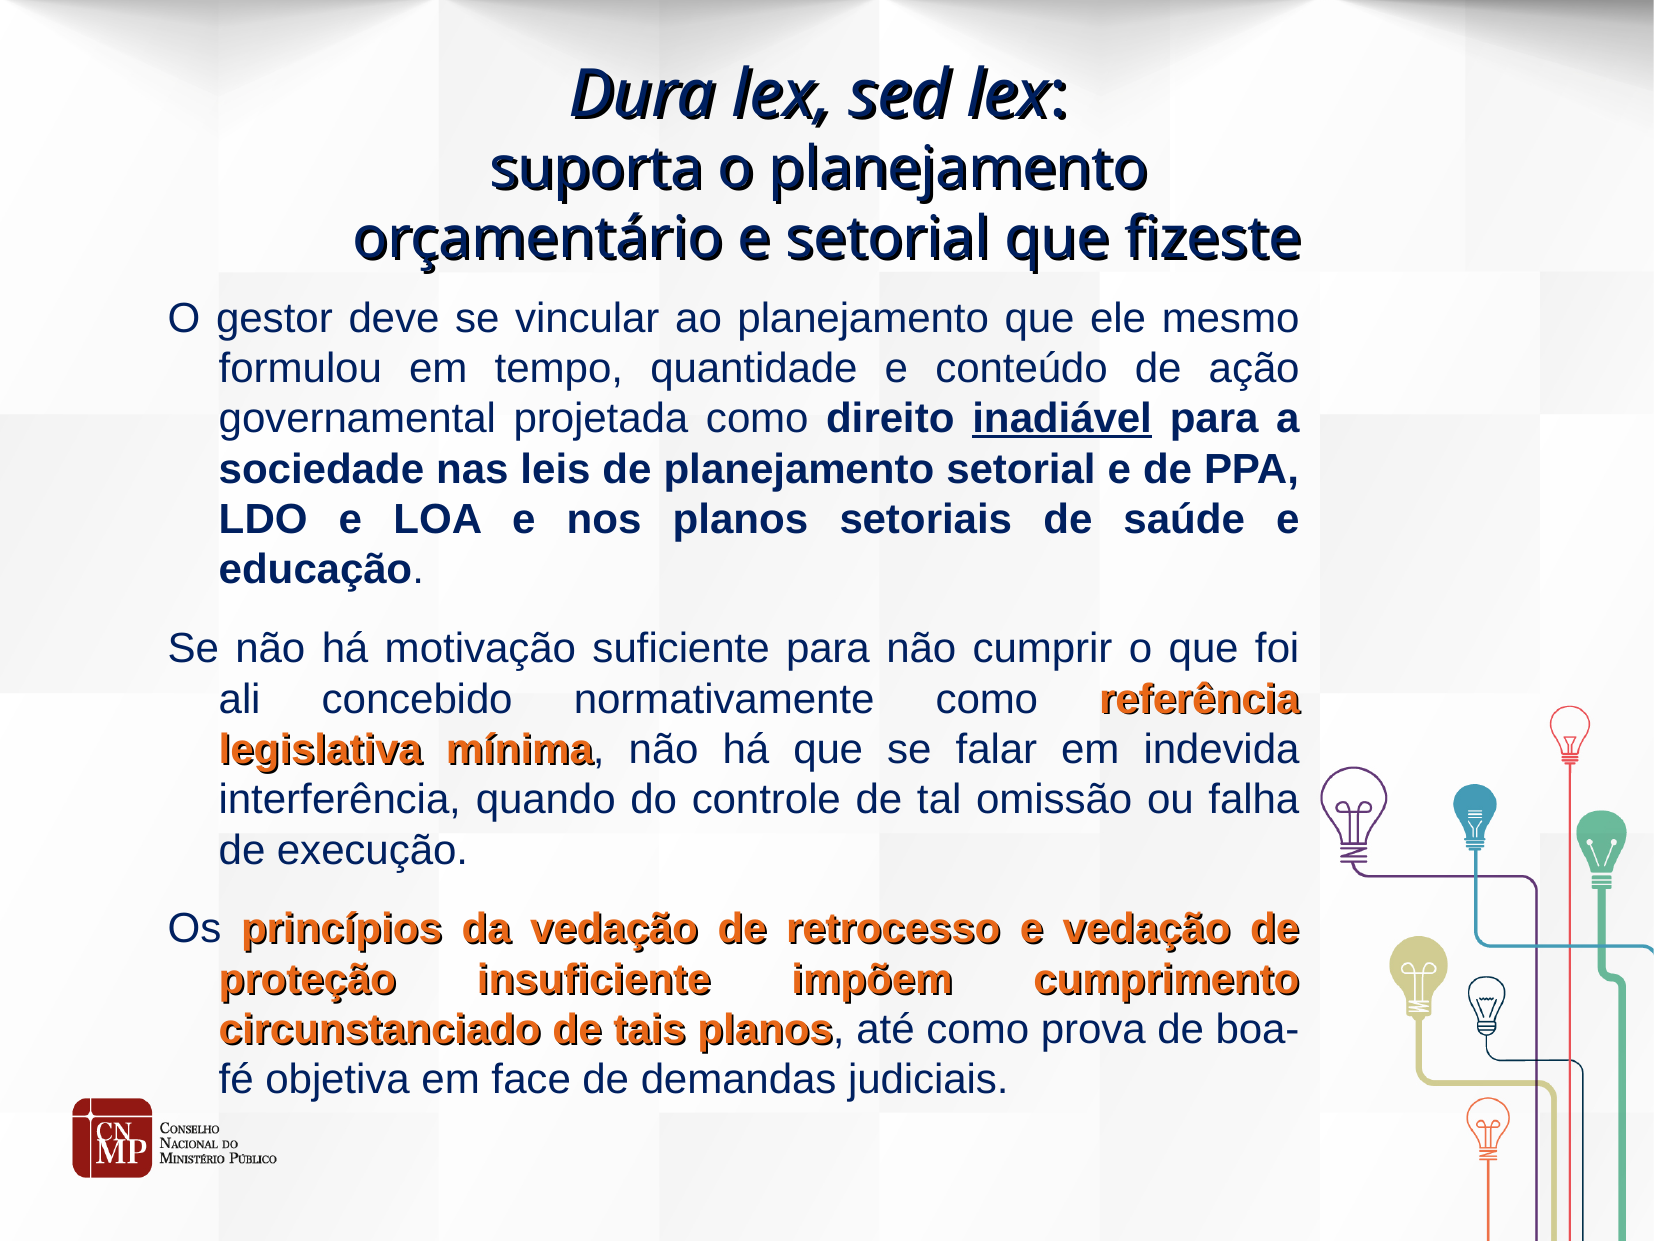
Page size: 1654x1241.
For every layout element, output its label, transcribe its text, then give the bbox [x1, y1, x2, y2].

list O gestor deve se vincular ao planejamento que ele mesmo formulou em tempo, quantidade e conteúdo de ação governamental projetada como direito inadiável para a sociedade nas leis de planejamento setorial e de PPA, LDO e LOA e nos planos setoriais de saúde e educação. Se não há motivação suficiente para não cumprir o que foi ali concebido normativamente como referência legislativa mínima, não há que se falar em indevida interferência, quando do controle de tal omissão ou falha de execução. Os princípios da vedação de retrocesso e vedação de proteção insuficiente impõem cumprimento circunstanciado de tais planos, até como prova de boa-fé objetiva em face de demandas judiciais. [82, 290, 1300, 1109]
title Dura lex, sed lex: suporta o planejamento orçamentário e setorial que fizeste [82, 49, 1571, 257]
